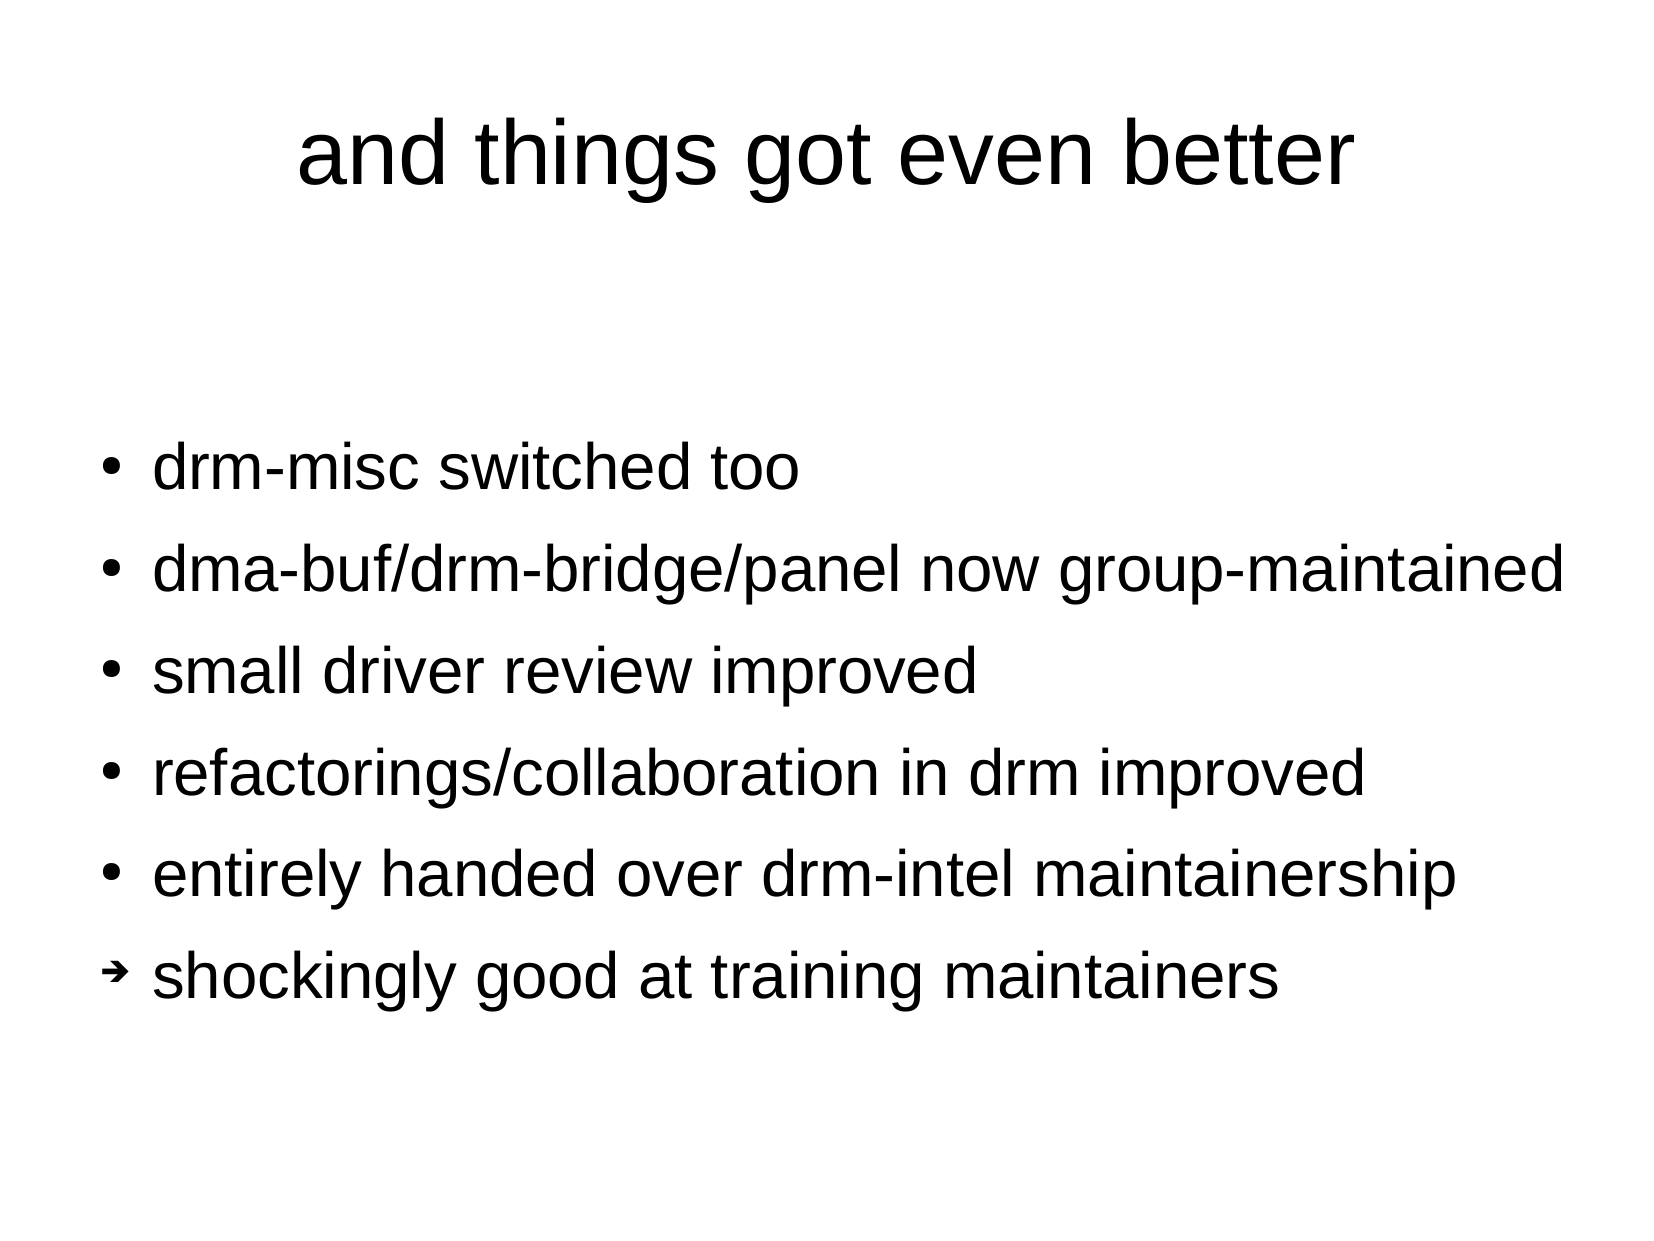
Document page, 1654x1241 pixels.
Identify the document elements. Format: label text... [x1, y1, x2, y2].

list drm-misc switched too dma-buf/drm-bridge/panel now group-maintained small driver review improved refactorings/collaboration in drm improved entirely handed over drm-intel maintainership shockingly good at training maintainers [82, 431, 1571, 1021]
title and things got even better [82, 49, 1571, 257]
